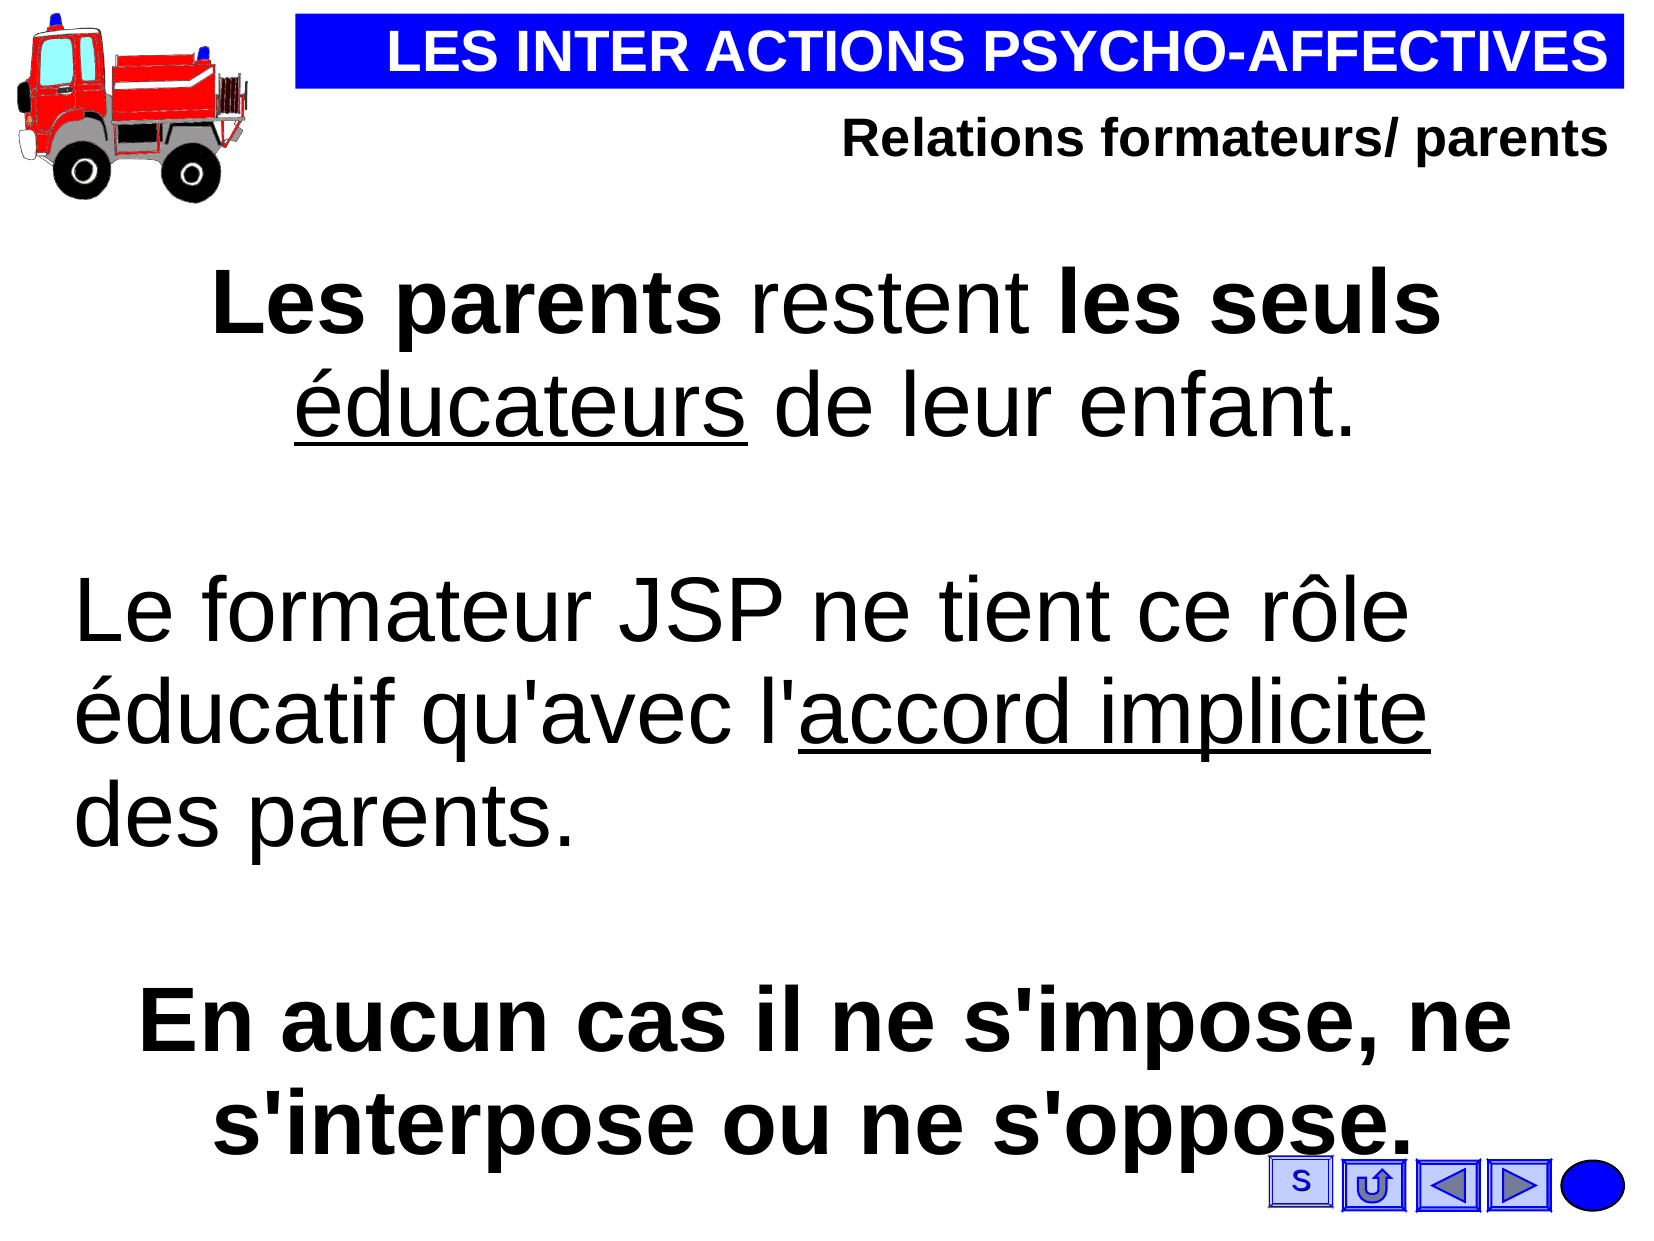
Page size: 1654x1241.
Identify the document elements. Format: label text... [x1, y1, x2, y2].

text_box [1561, 1160, 1625, 1211]
picture [8, 8, 257, 216]
text_box Les parents restent les seuls éducateurs de leur enfant. Le formateur JSP ne tient ce rôle éducatif qu'avec l'accord implicite des parents. En aucun cas il ne s'impose, ne s'interpose ou ne s'oppose. [59, 243, 1595, 1182]
text_box Relations formateurs/ parents [826, 99, 1627, 176]
text_box LES INTER ACTIONS PSYCHO-AFFECTIVES [295, 13, 1625, 89]
